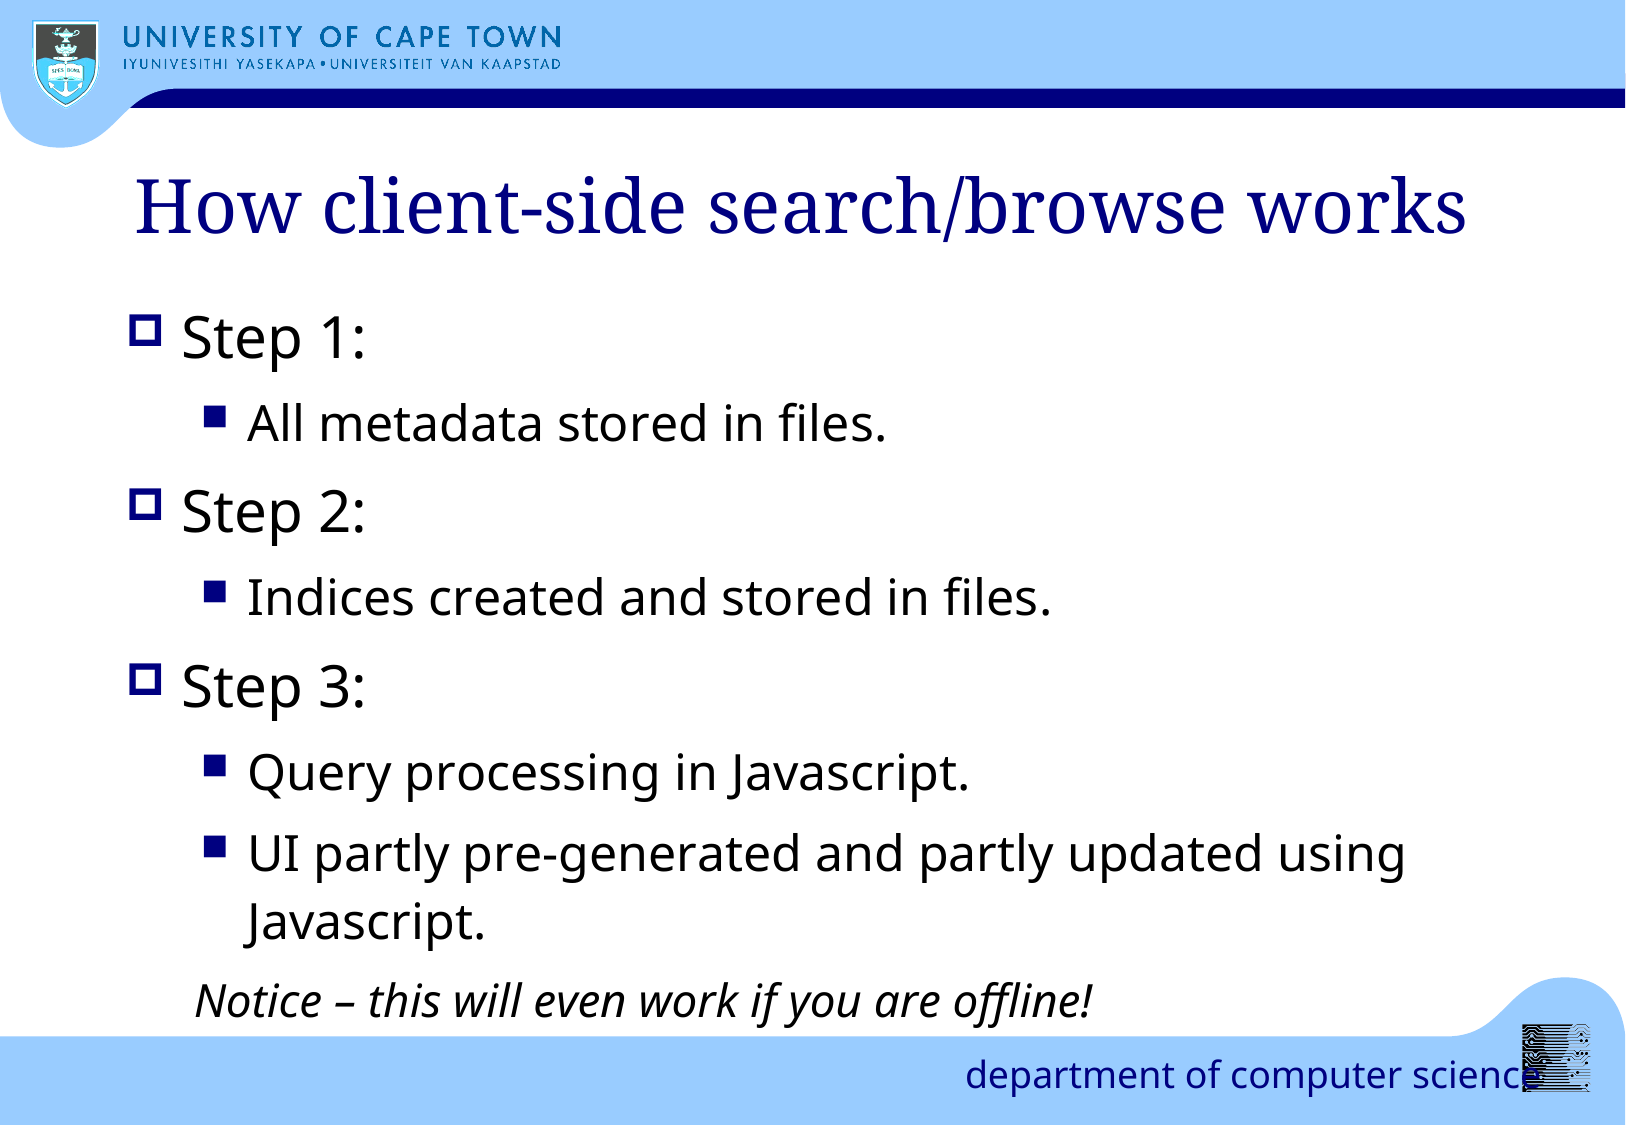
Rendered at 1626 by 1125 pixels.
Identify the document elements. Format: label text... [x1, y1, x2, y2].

picture [120, 23, 563, 71]
list Step 1: All metadata stored in files. Step 2: Indices created and stored in files. Step 3: Query processing in Javascript. UI partly pre-generated and partly updated using Javascript. Notice – this will even work if you are offline! [125, 296, 1570, 977]
picture [1522, 1024, 1591, 1092]
picture [1526, 1070, 1536, 1076]
title How client-side search/browse works [134, 140, 1571, 268]
